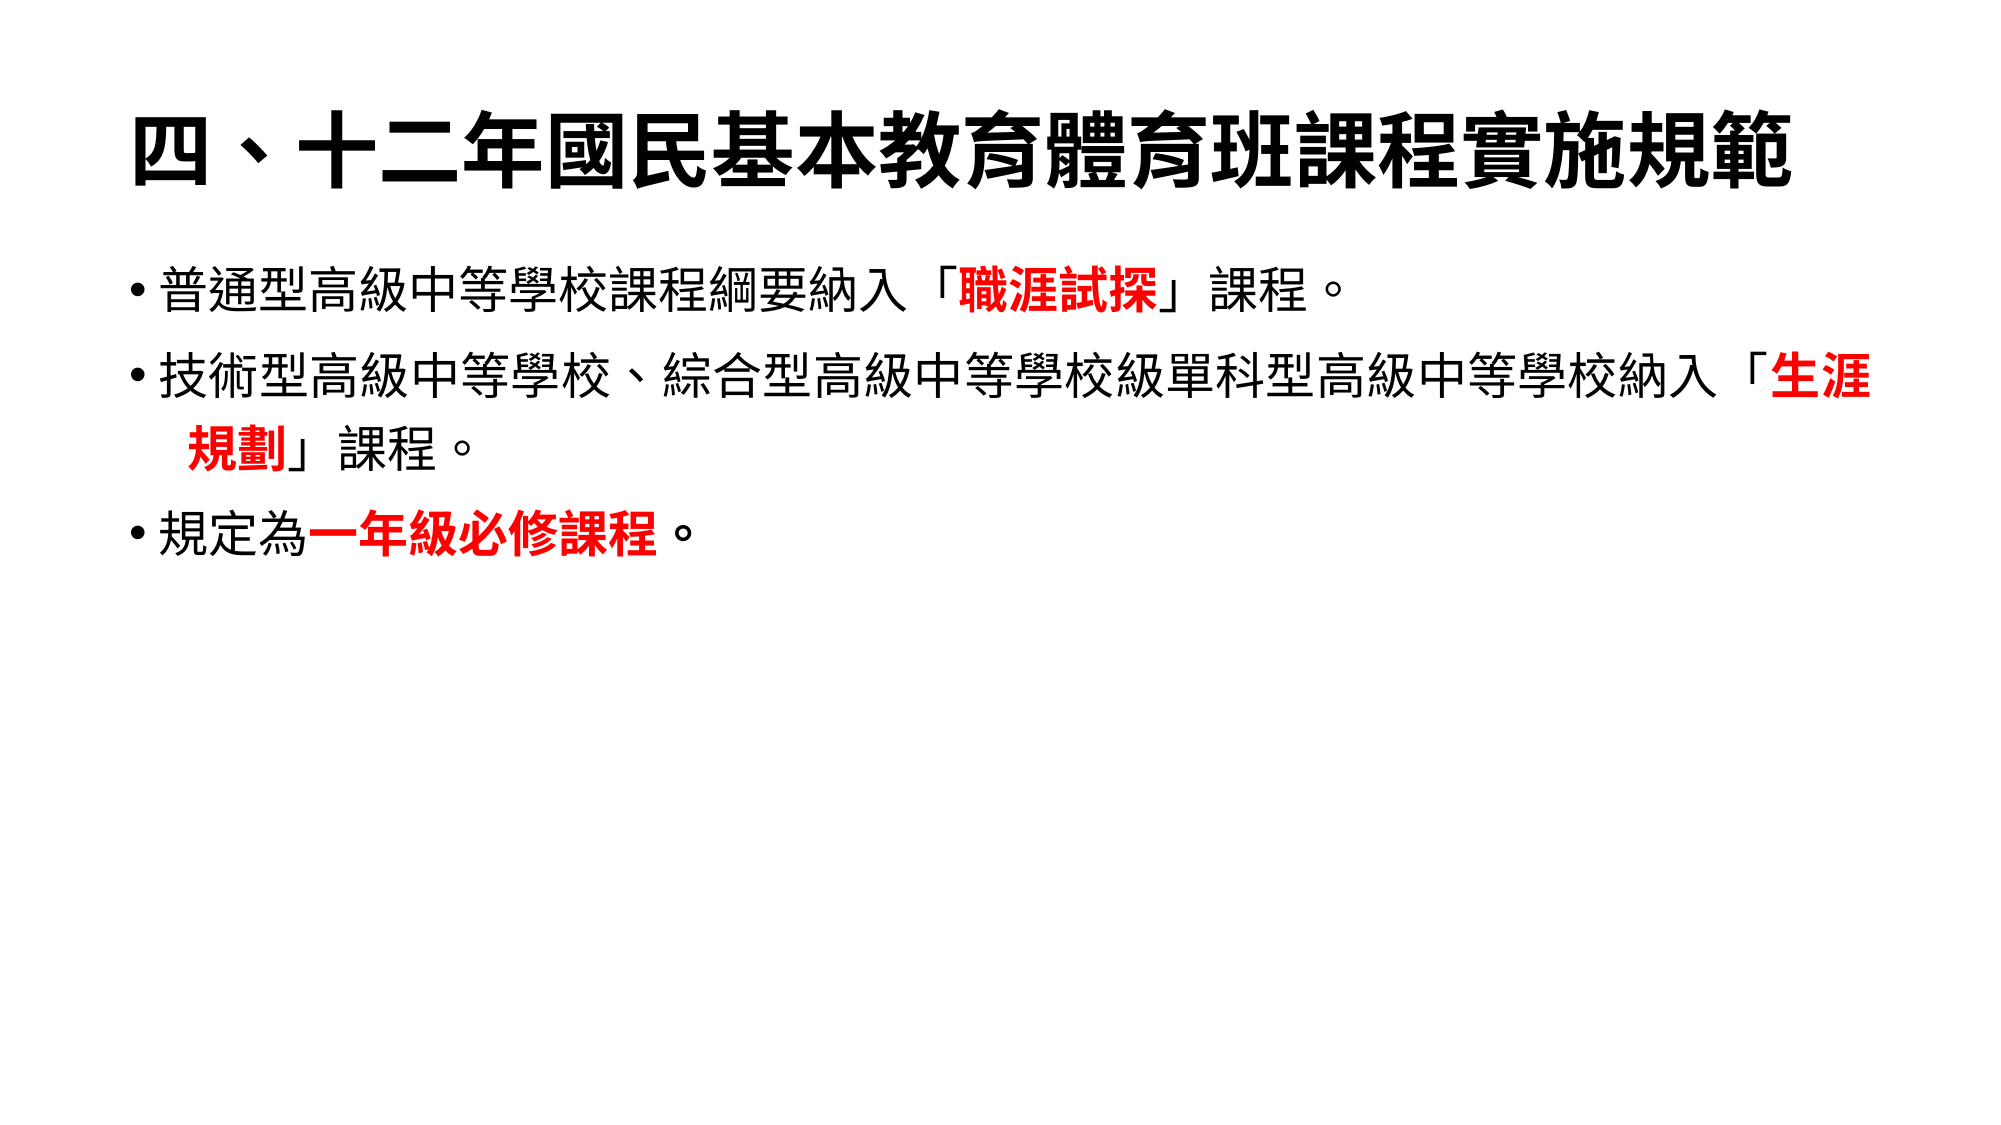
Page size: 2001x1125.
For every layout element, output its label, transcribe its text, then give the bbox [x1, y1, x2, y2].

list 普通型高級中等學校課程綱要納入「職涯試探」課程。 技術型高級中等學校、綜合型高級中等學校級單科型高級中等學校納入「生涯規劃」課程。 規定為一年級必修課程。 [114, 238, 1886, 1095]
title 四、十二年國民基本教育體育班課程實施規範 [114, 59, 1886, 238]
